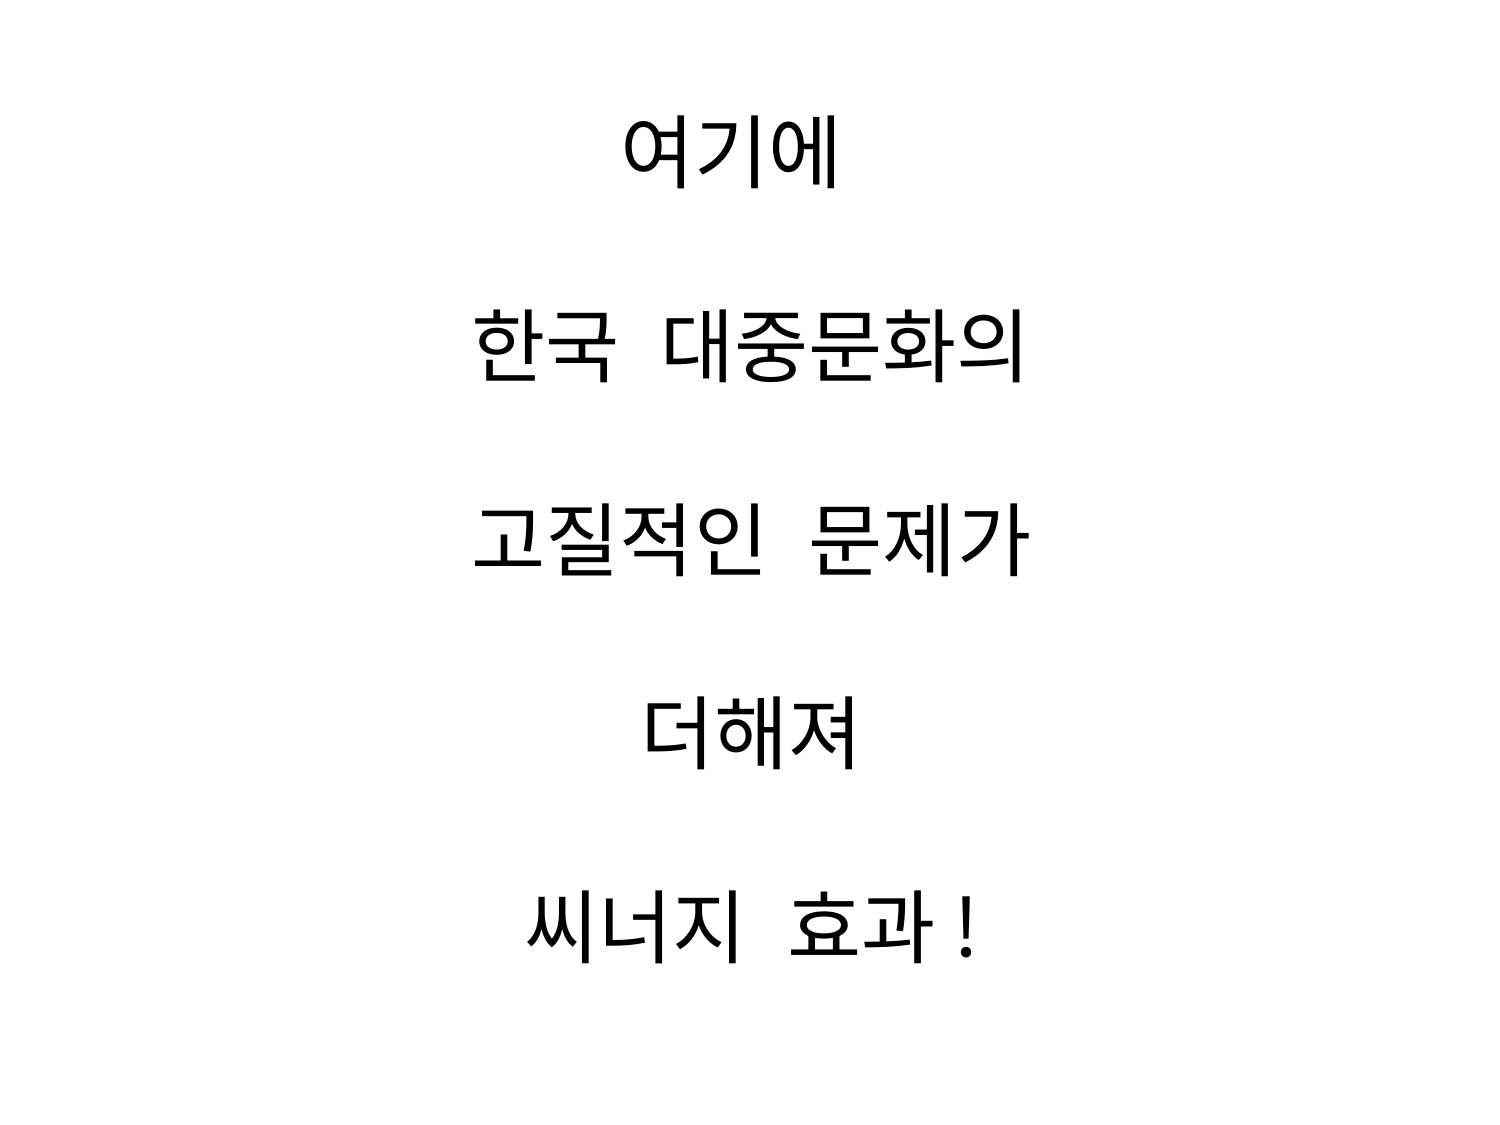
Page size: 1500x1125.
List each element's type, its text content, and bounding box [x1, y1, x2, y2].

title 여기에 한국 대중문화의 고질적인 문제가 더해져 씨너지 효과! [76, 90, 1427, 1083]
